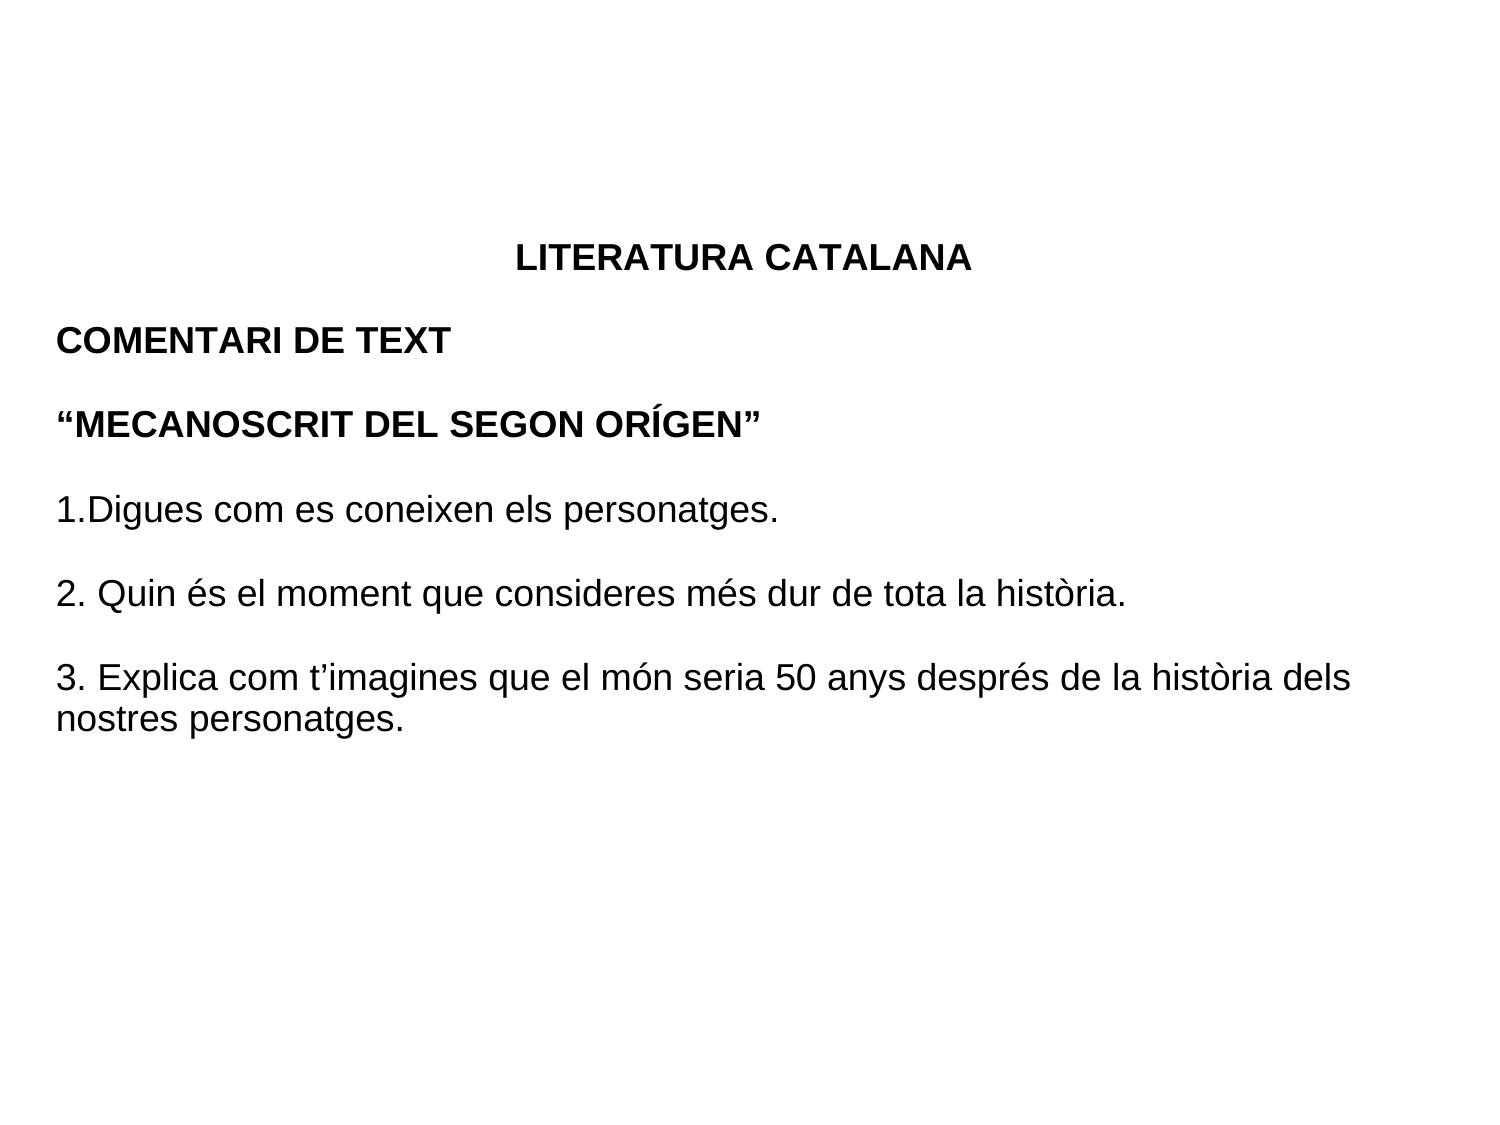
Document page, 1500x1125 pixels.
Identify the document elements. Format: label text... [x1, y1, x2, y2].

text_box LITERATURA CATALANA COMENTARI DE TEXT “MECANOSCRIT DEL SEGON ORÍGEN” 1.Digues com es coneixen els personatges. 2. Quin és el moment que consideres més dur de tota la història. 3. Explica com t’imagines que el món seria 50 anys després de la història dels nostres personatges. [41, 228, 1447, 814]
